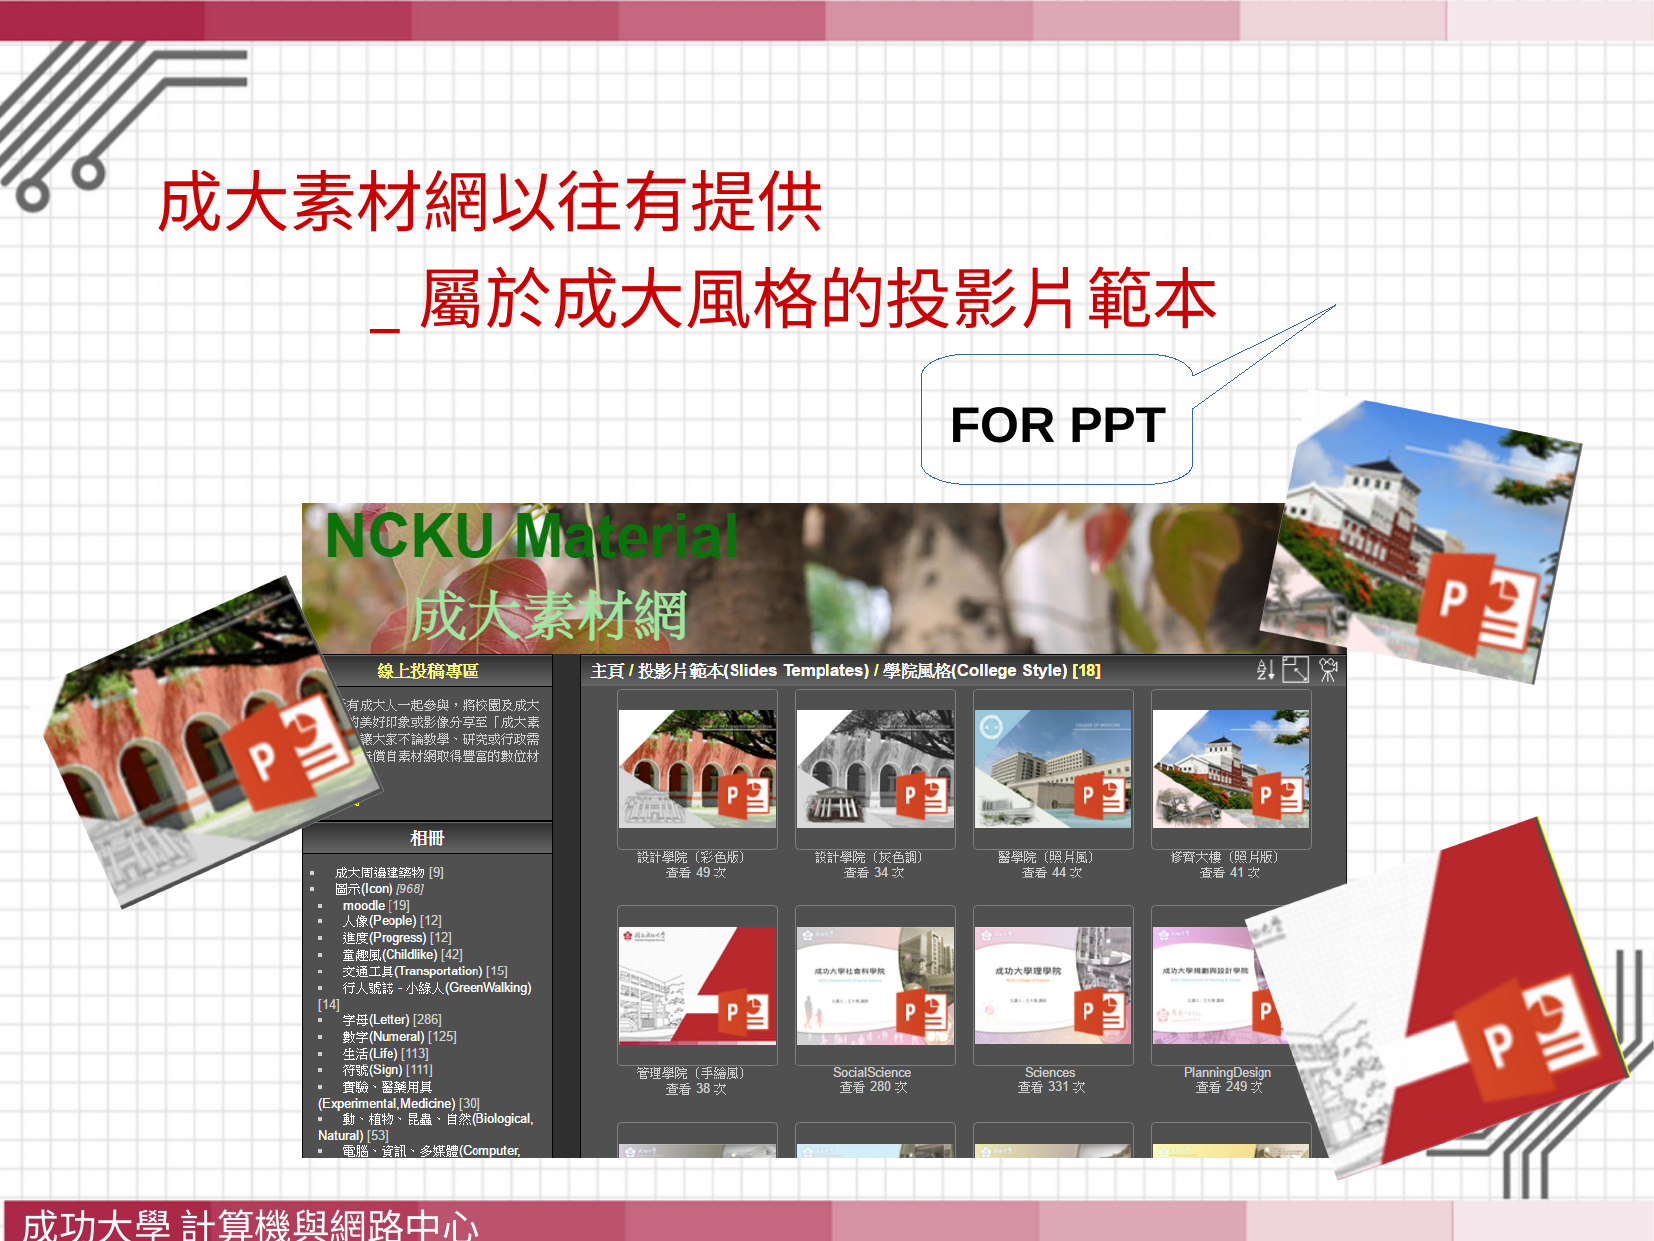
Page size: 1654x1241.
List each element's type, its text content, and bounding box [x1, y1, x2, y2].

text_box 成大素材網以往有提供 _屬於成大風格的投影片範本 [141, 141, 1512, 335]
picture [0, 0, 1654, 1241]
text_box 成功大學 計算機與網路中心 [6, 1190, 497, 1241]
text_box FOR PPT [934, 389, 1182, 461]
